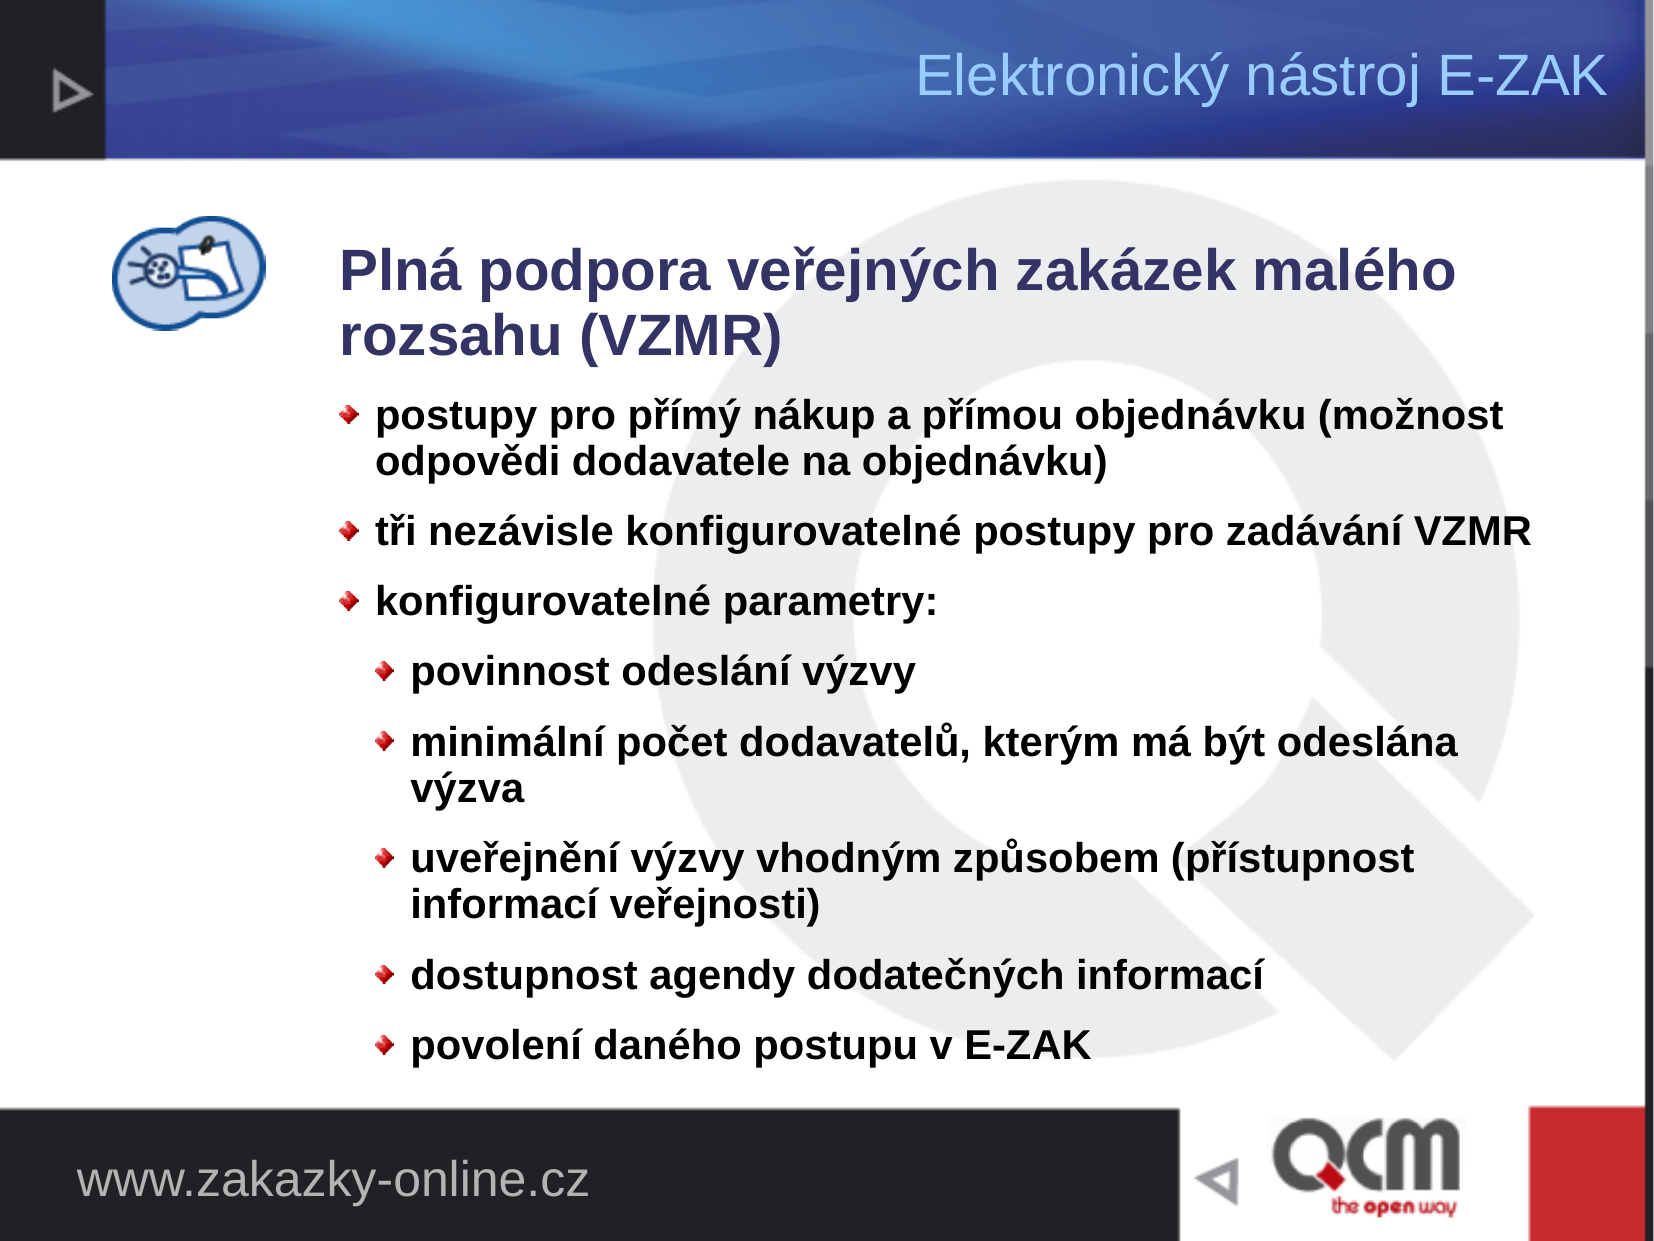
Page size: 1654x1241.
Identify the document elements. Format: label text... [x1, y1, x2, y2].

text_box Plná podpora veřejných zakázek malého rozsahu (VZMR) postupy pro přímý nákup a přímou objednávku (možnost odpovědi dodavatele na objednávku) tři nezávisle konfigurovatelné postupy pro zadávání VZMR konfigurovatelné parametry: povinnost odeslání výzvy minimální počet dodavatelů, kterým má být odeslána výzva uveřejnění výzvy vhodným způsobem (přístupnost informací veřejnosti) dostupnost agendy dodatečných informací povolení daného postupu v E-ZAK [324, 230, 1565, 1076]
picture [0, 0, 1654, 1241]
